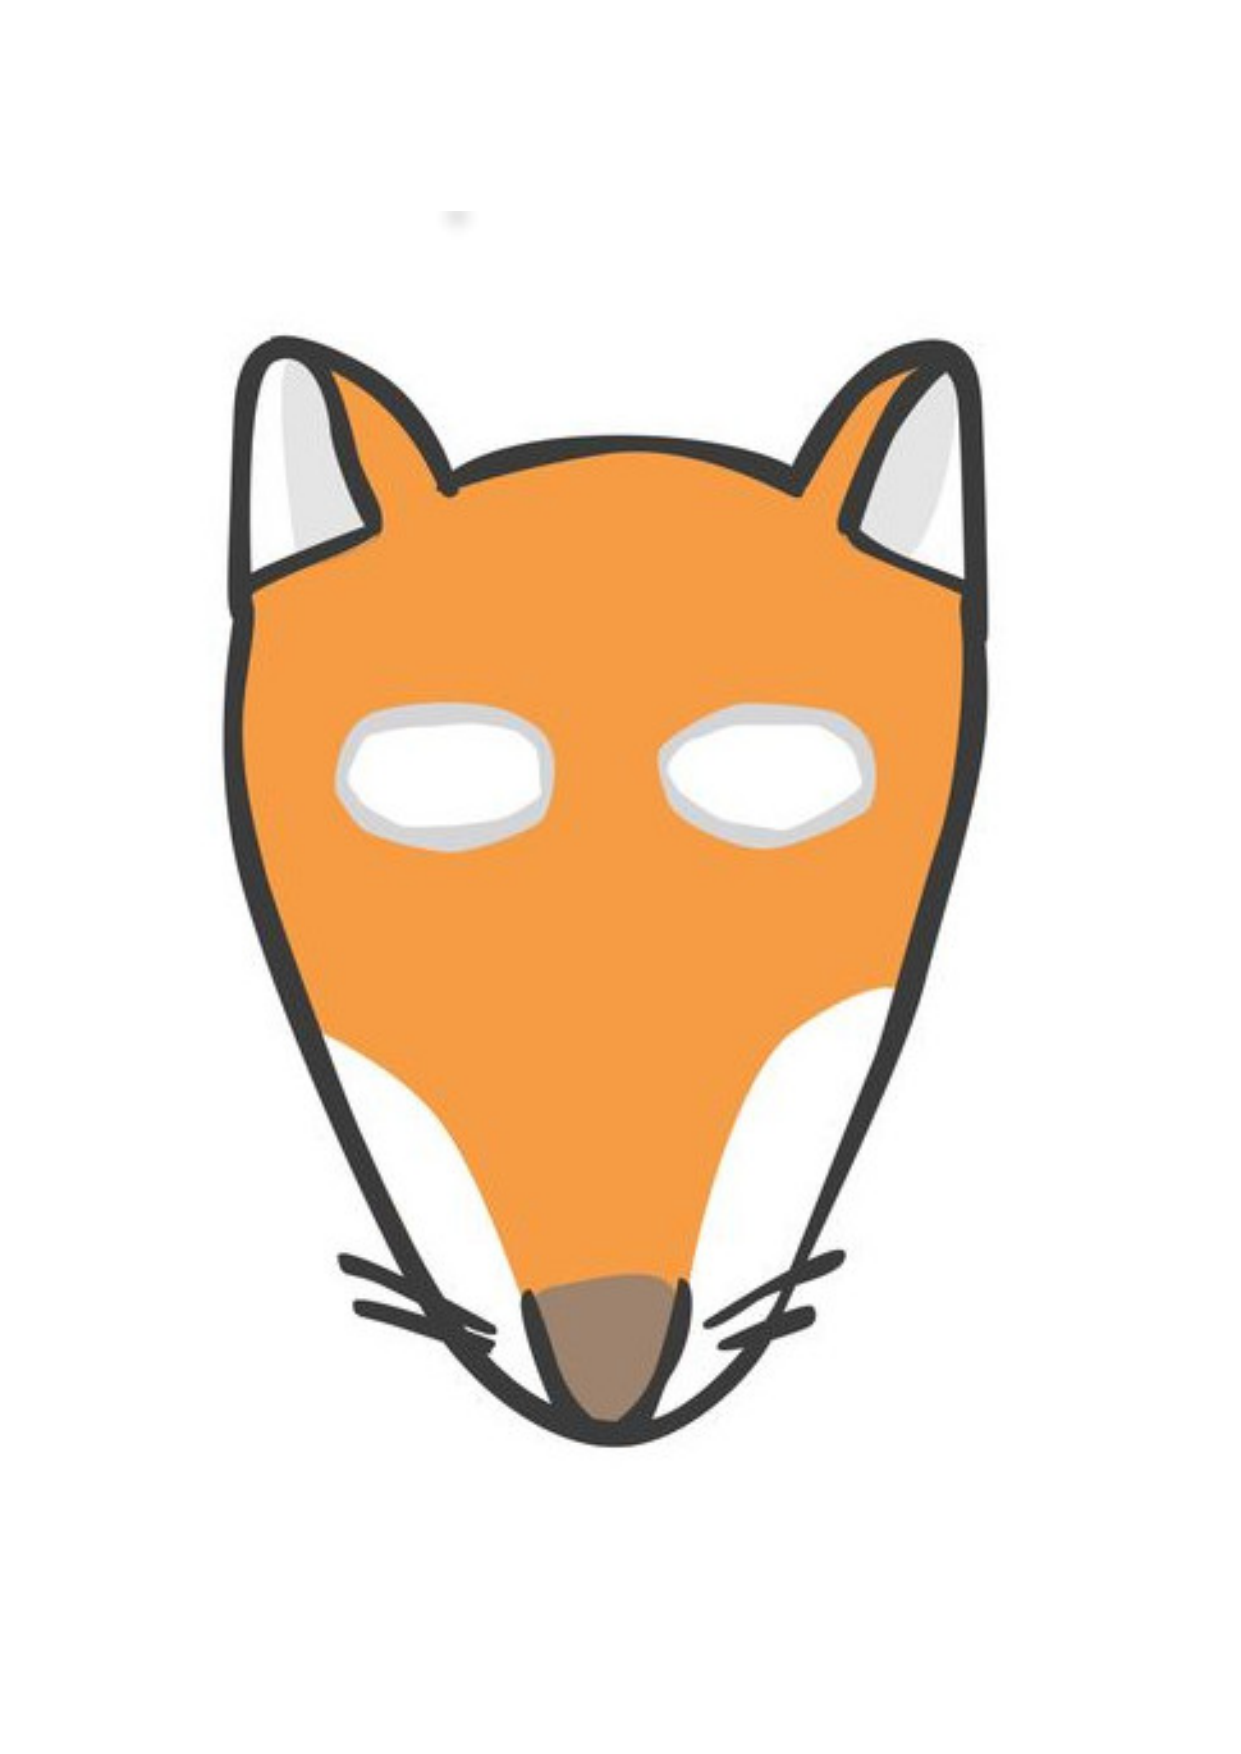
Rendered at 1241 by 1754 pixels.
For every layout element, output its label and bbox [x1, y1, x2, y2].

picture [59, 211, 1149, 1548]
